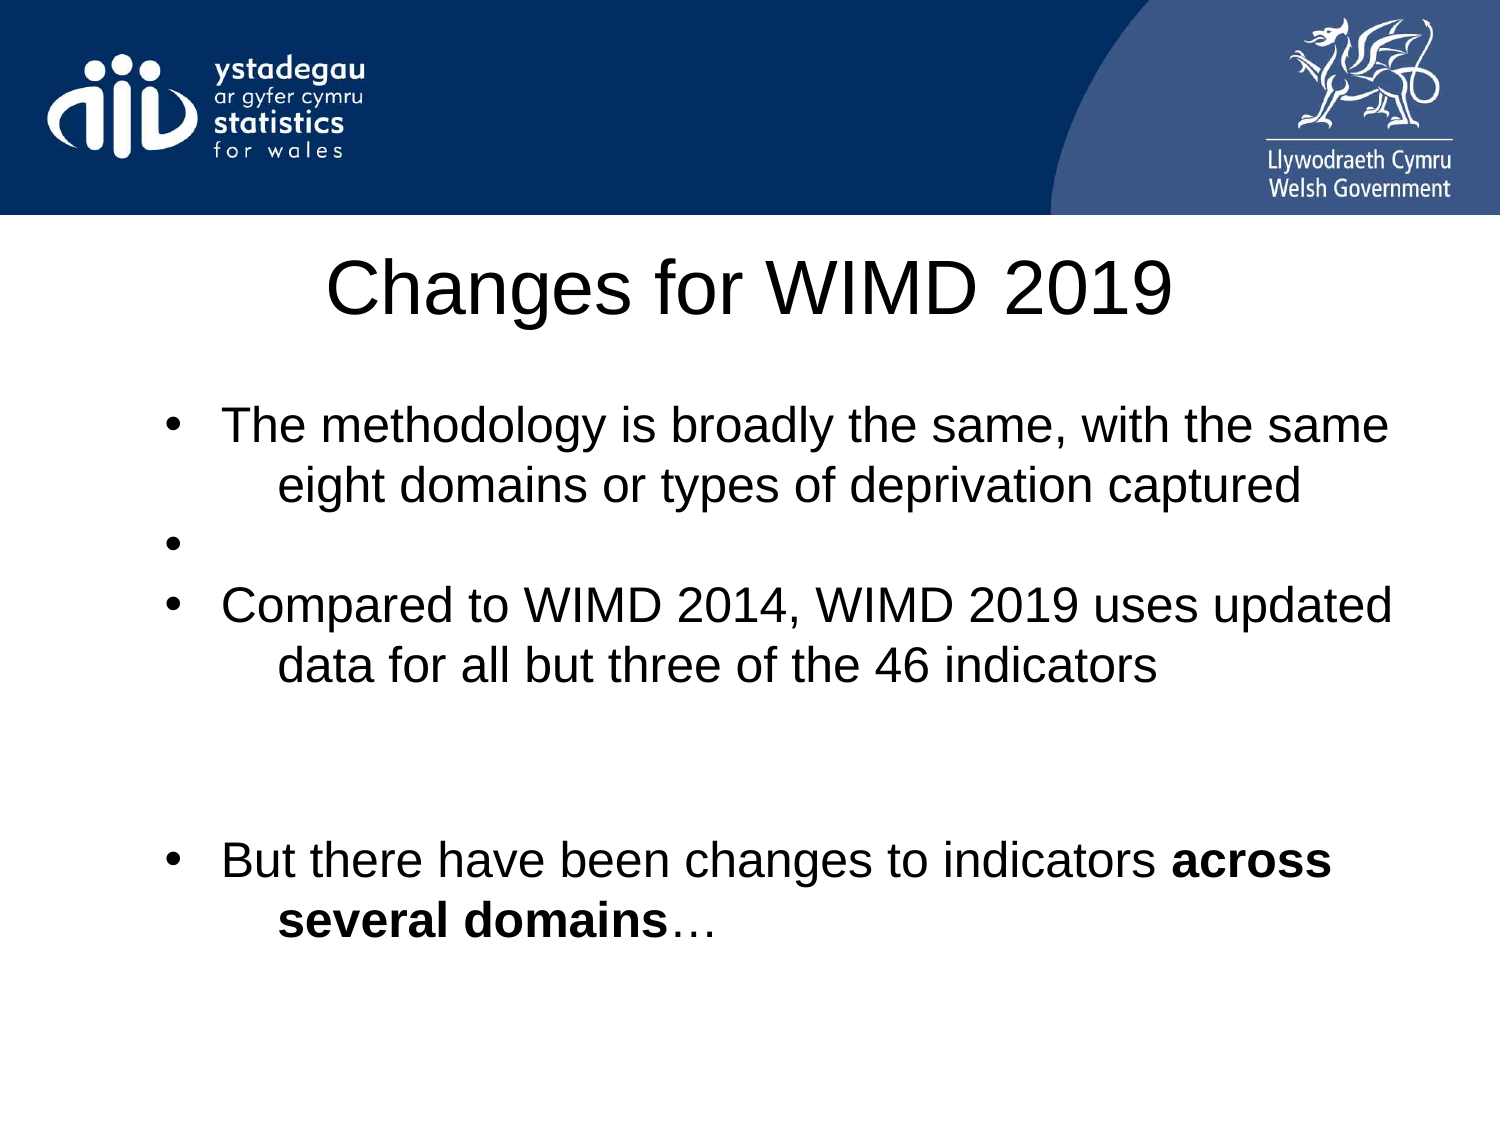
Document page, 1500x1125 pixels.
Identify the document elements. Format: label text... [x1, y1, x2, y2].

picture [0, 0, 1500, 215]
text_box The methodology is broadly the same, with the same eight domains or types of deprivation captured Compared to WIMD 2014, WIMD 2019 uses updated data for all but three of the 46 indicators But there have been changes to indicators across several domains… [0, 385, 1470, 955]
title Changes for WIMD 2019 [259, 215, 1241, 376]
